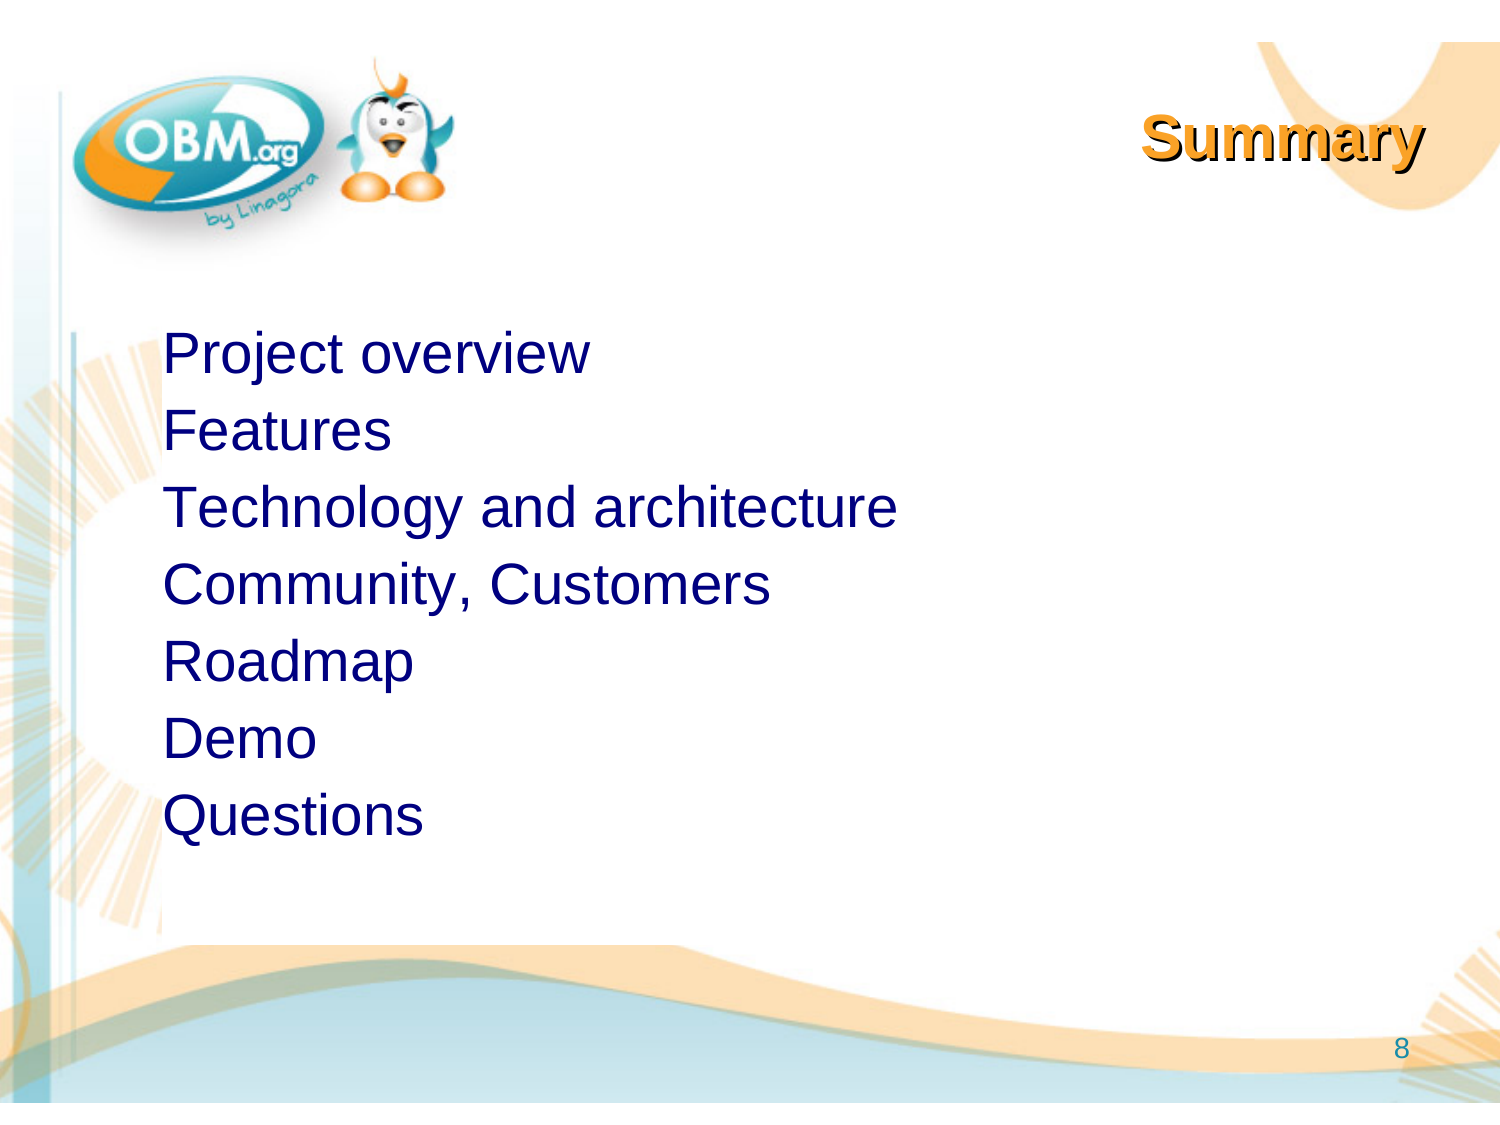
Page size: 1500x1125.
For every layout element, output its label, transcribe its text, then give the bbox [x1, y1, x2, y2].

title Summary [466, 21, 1426, 257]
picture [0, 42, 1500, 1103]
list Project overview Features Technology and architecture Community, Customers Roadmap Demo Questions [162, 324, 1447, 945]
